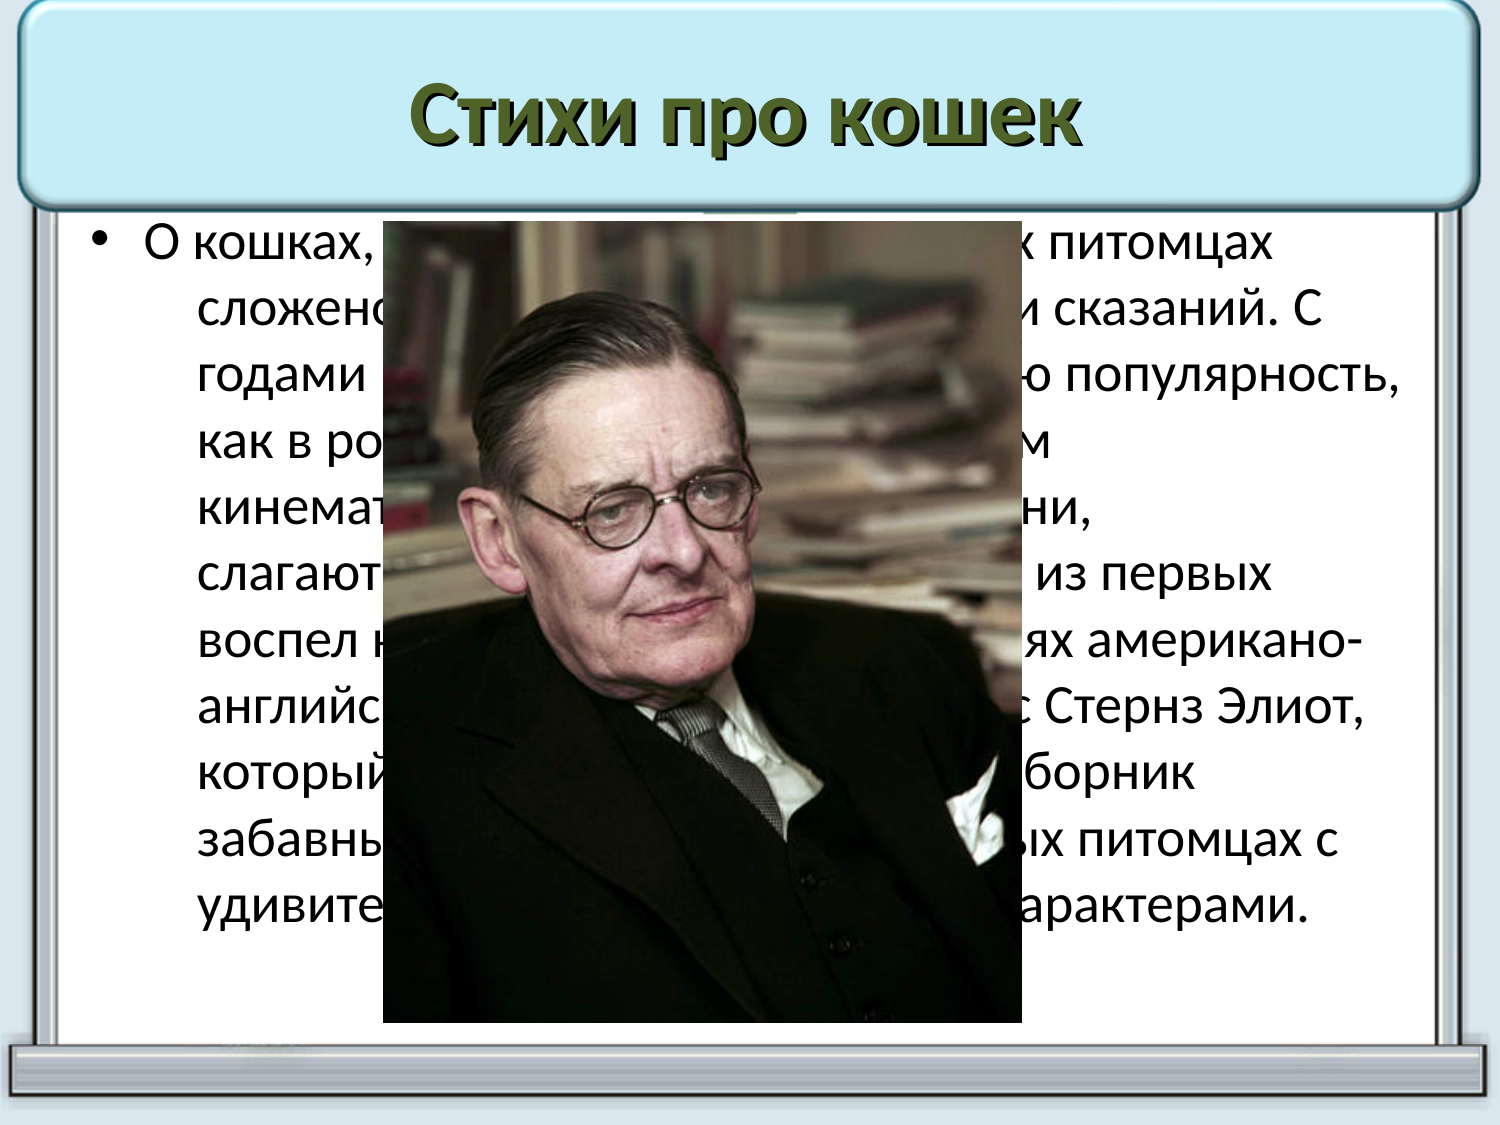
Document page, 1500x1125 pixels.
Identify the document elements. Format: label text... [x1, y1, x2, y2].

title Стихи про кошек [70, 35, 1421, 178]
picture [383, 221, 1022, 1023]
list О кошках, наших любимых домашних питомцах сложено не мало легенд, историй и сказаний. С годами кошки приобрели огромную популярность, как в российском, так и зарубежном кинематографе, о кошках поют песни, слагают стихи про кошек. И одним из первых воспел кошку в своих произведениях американо-английский поэт и драматург Томас Стернз Элиот, который в 1939 году издал целый сборник забавных стихотворений о пушистых питомцах с удивительно разными нравами и характерами. [75, 196, 1426, 1005]
